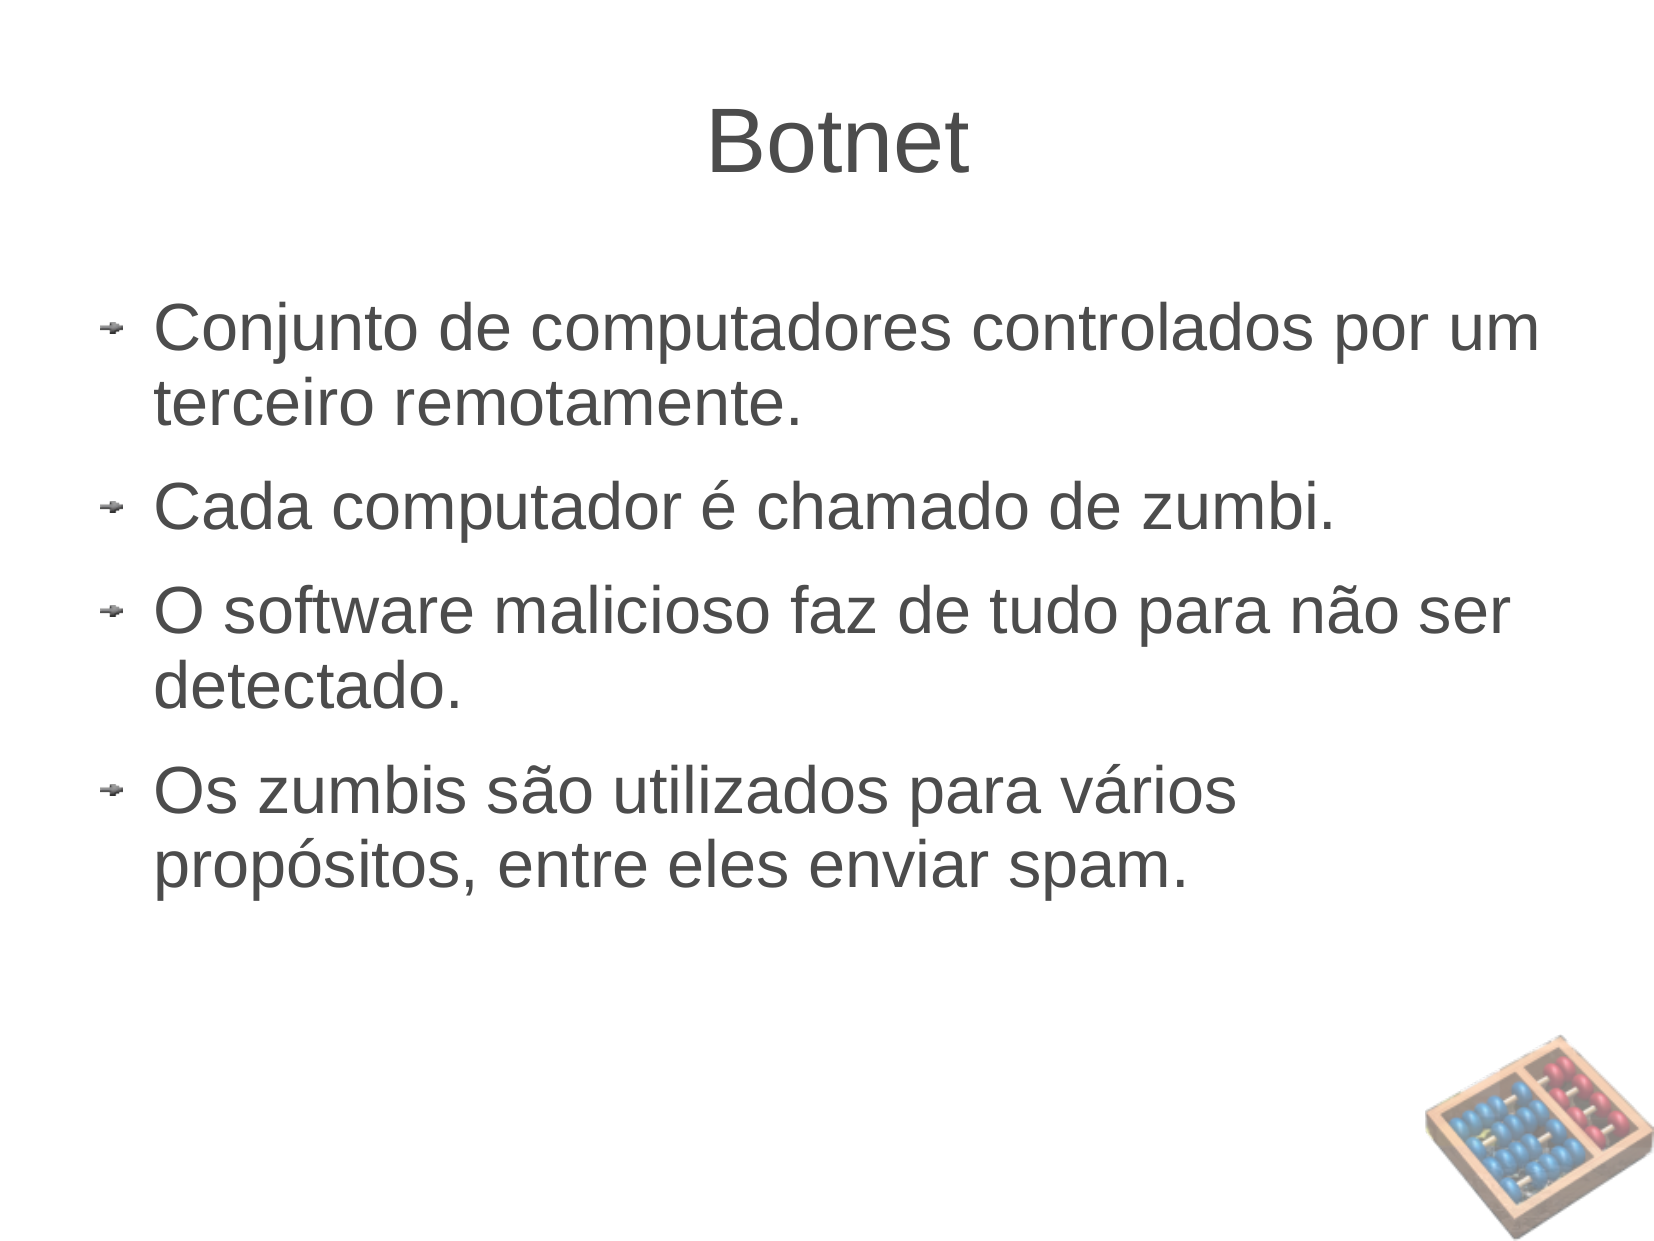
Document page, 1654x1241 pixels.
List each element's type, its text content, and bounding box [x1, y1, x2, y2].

title Botnet [75, 37, 1601, 245]
list Conjunto de computadores controlados por um terceiro remotamente. Cada computador é chamado de zumbi. O software malicioso faz de tudo para não ser detectado. Os zumbis são utilizados para vários propósitos, entre eles enviar spam. [82, 290, 1571, 1109]
